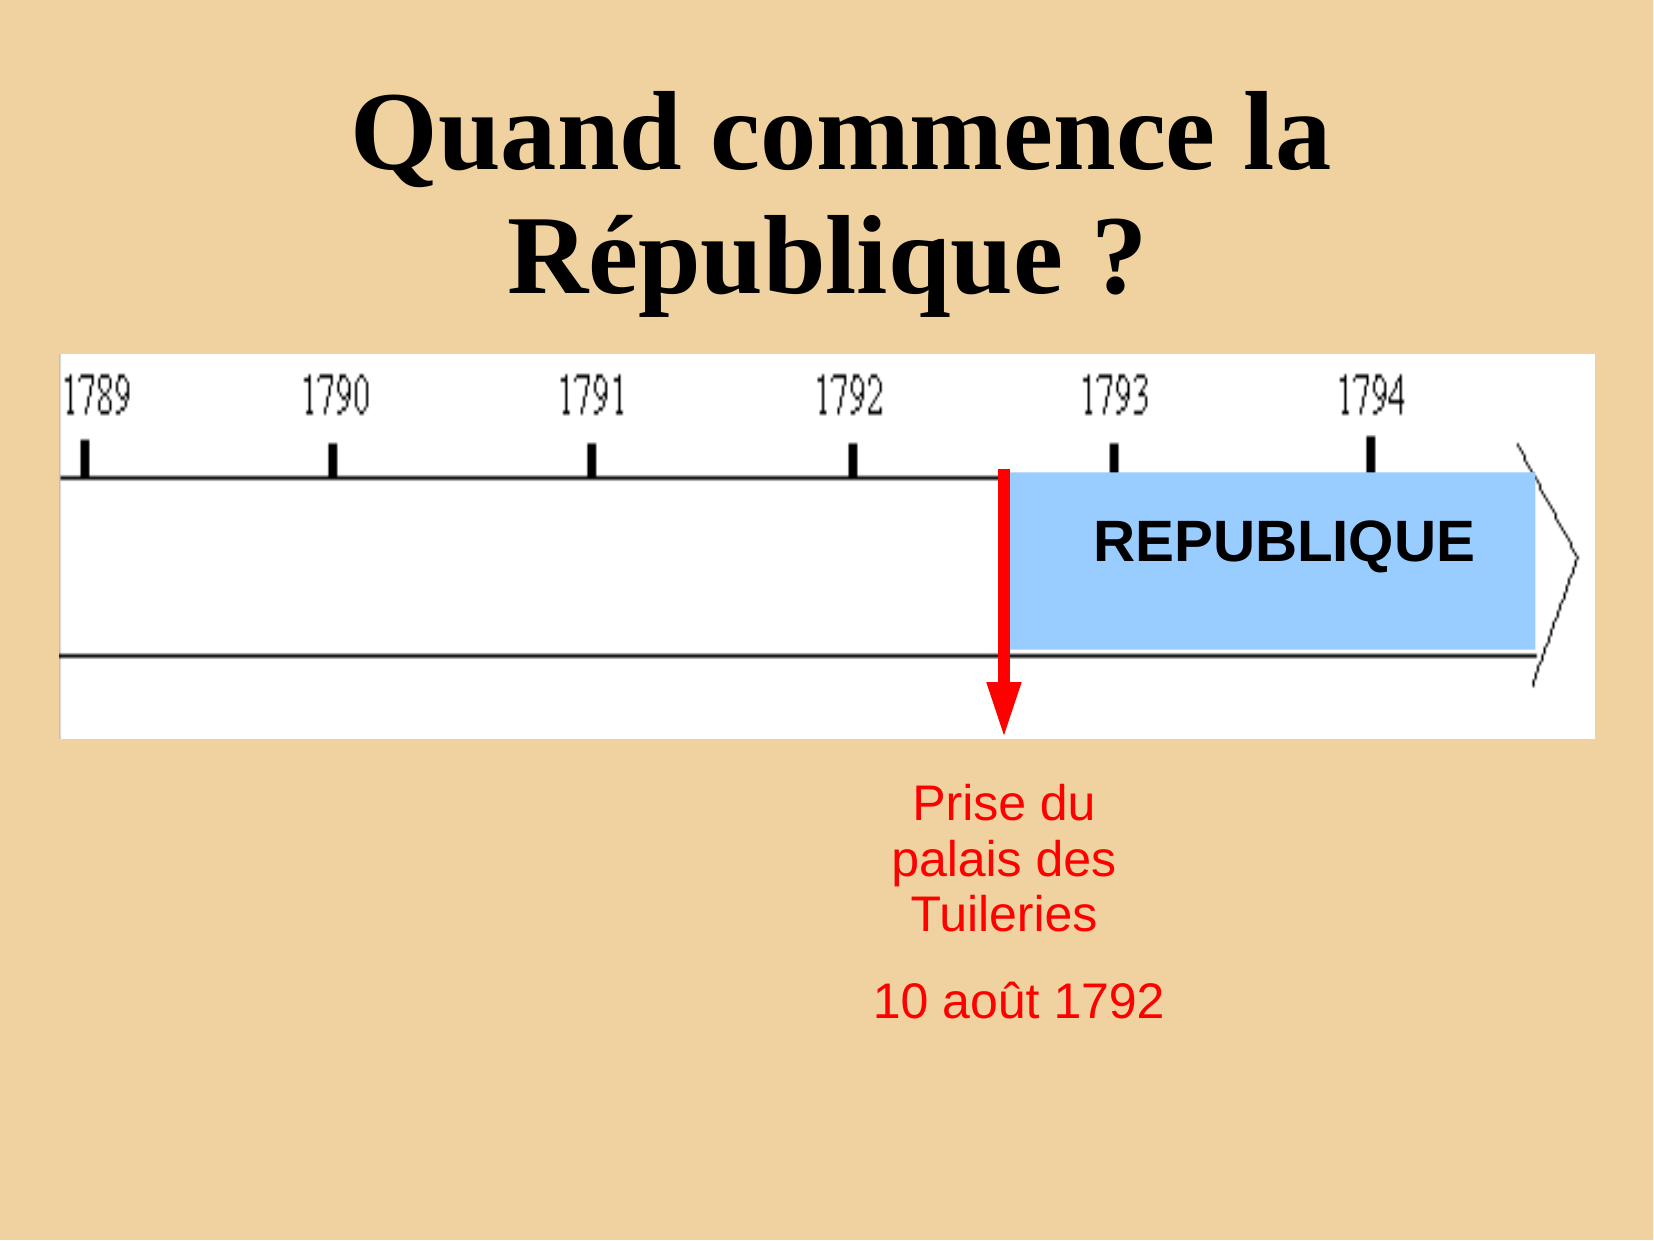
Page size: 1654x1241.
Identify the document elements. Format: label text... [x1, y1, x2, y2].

text_box REPUBLIQUE [915, 501, 1654, 680]
picture [59, 358, 1595, 739]
text_box 10 août 1792 [856, 966, 1182, 1037]
text_box Prise du palais des Tuileries [826, 767, 1182, 950]
text_box [1003, 472, 1536, 501]
title Quand commence la République ? [59, 29, 1625, 358]
